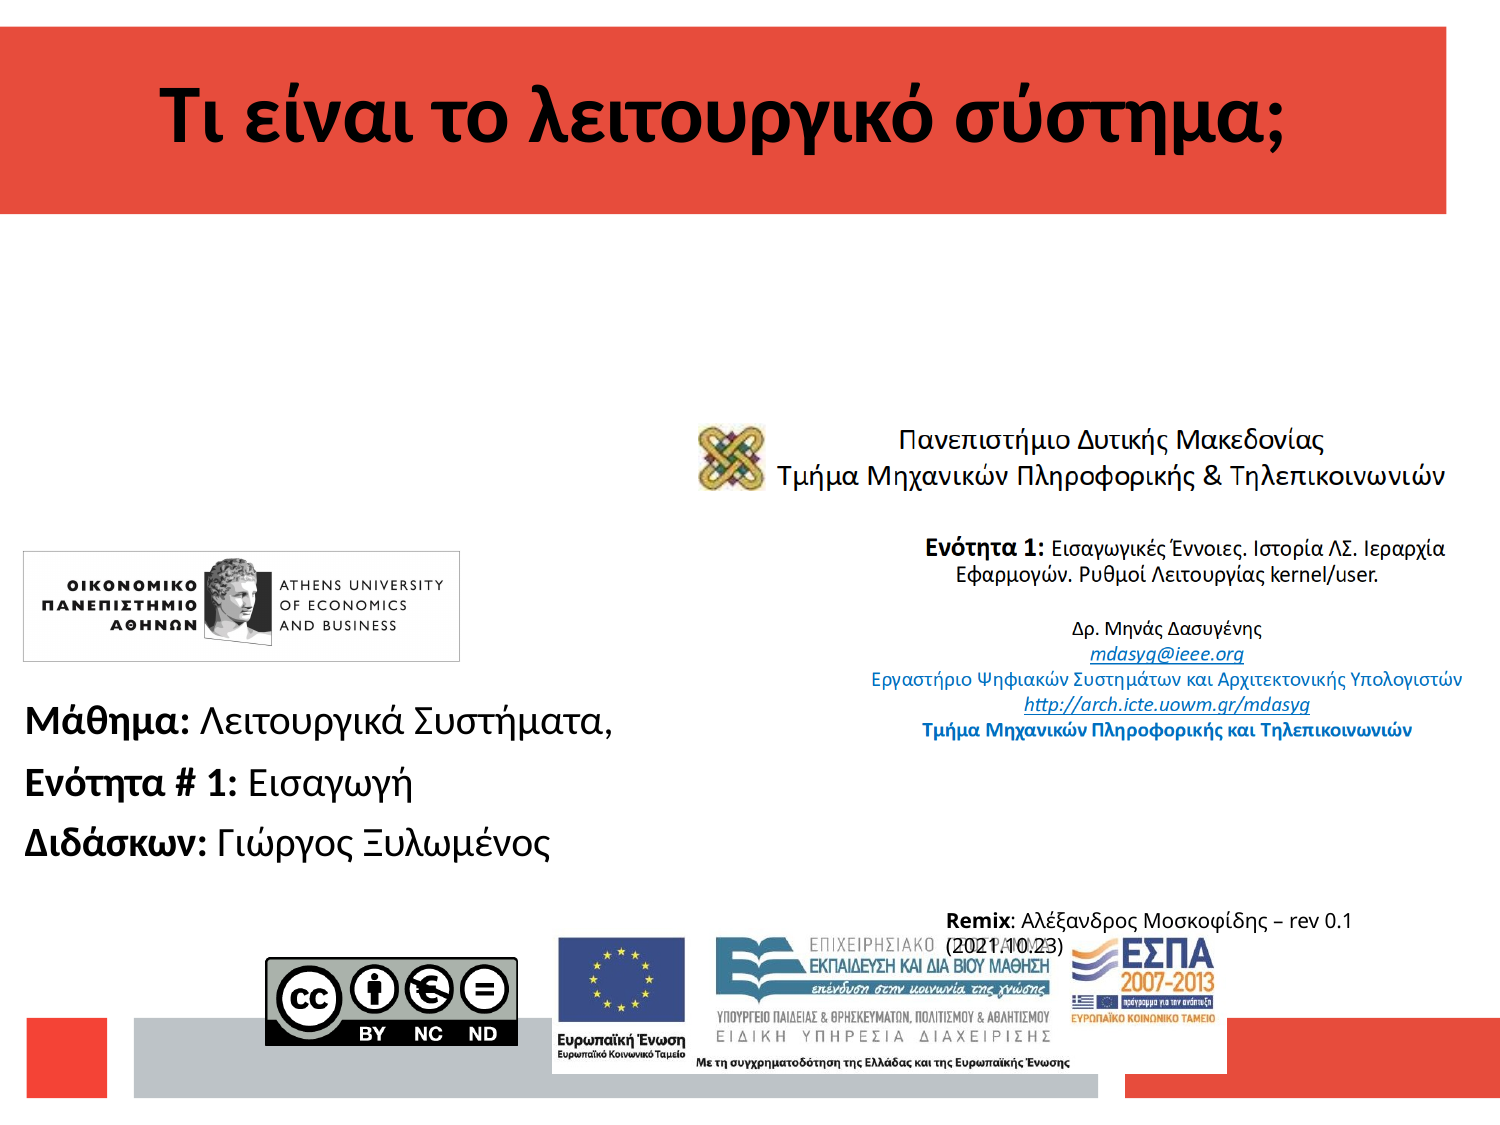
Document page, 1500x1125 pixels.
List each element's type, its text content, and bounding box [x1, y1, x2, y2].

picture [22, 550, 461, 662]
title Τι είναι το λειτουργικό σύστημα; [157, 57, 1300, 248]
picture [680, 413, 1453, 502]
picture [552, 928, 1227, 1074]
text_box Μάθημα: Λειτουργικά Συστήματα, Ενότητα # 1: Εισαγωγή Διδάσκων: Γιώργος Ξυλωμένος [22, 680, 626, 866]
text_box Remix: Αλέξανδρος Μοσκοφίδης – rev 0.1 (2021.10.23) [943, 895, 1477, 959]
picture [265, 957, 518, 1046]
picture [866, 530, 1465, 745]
